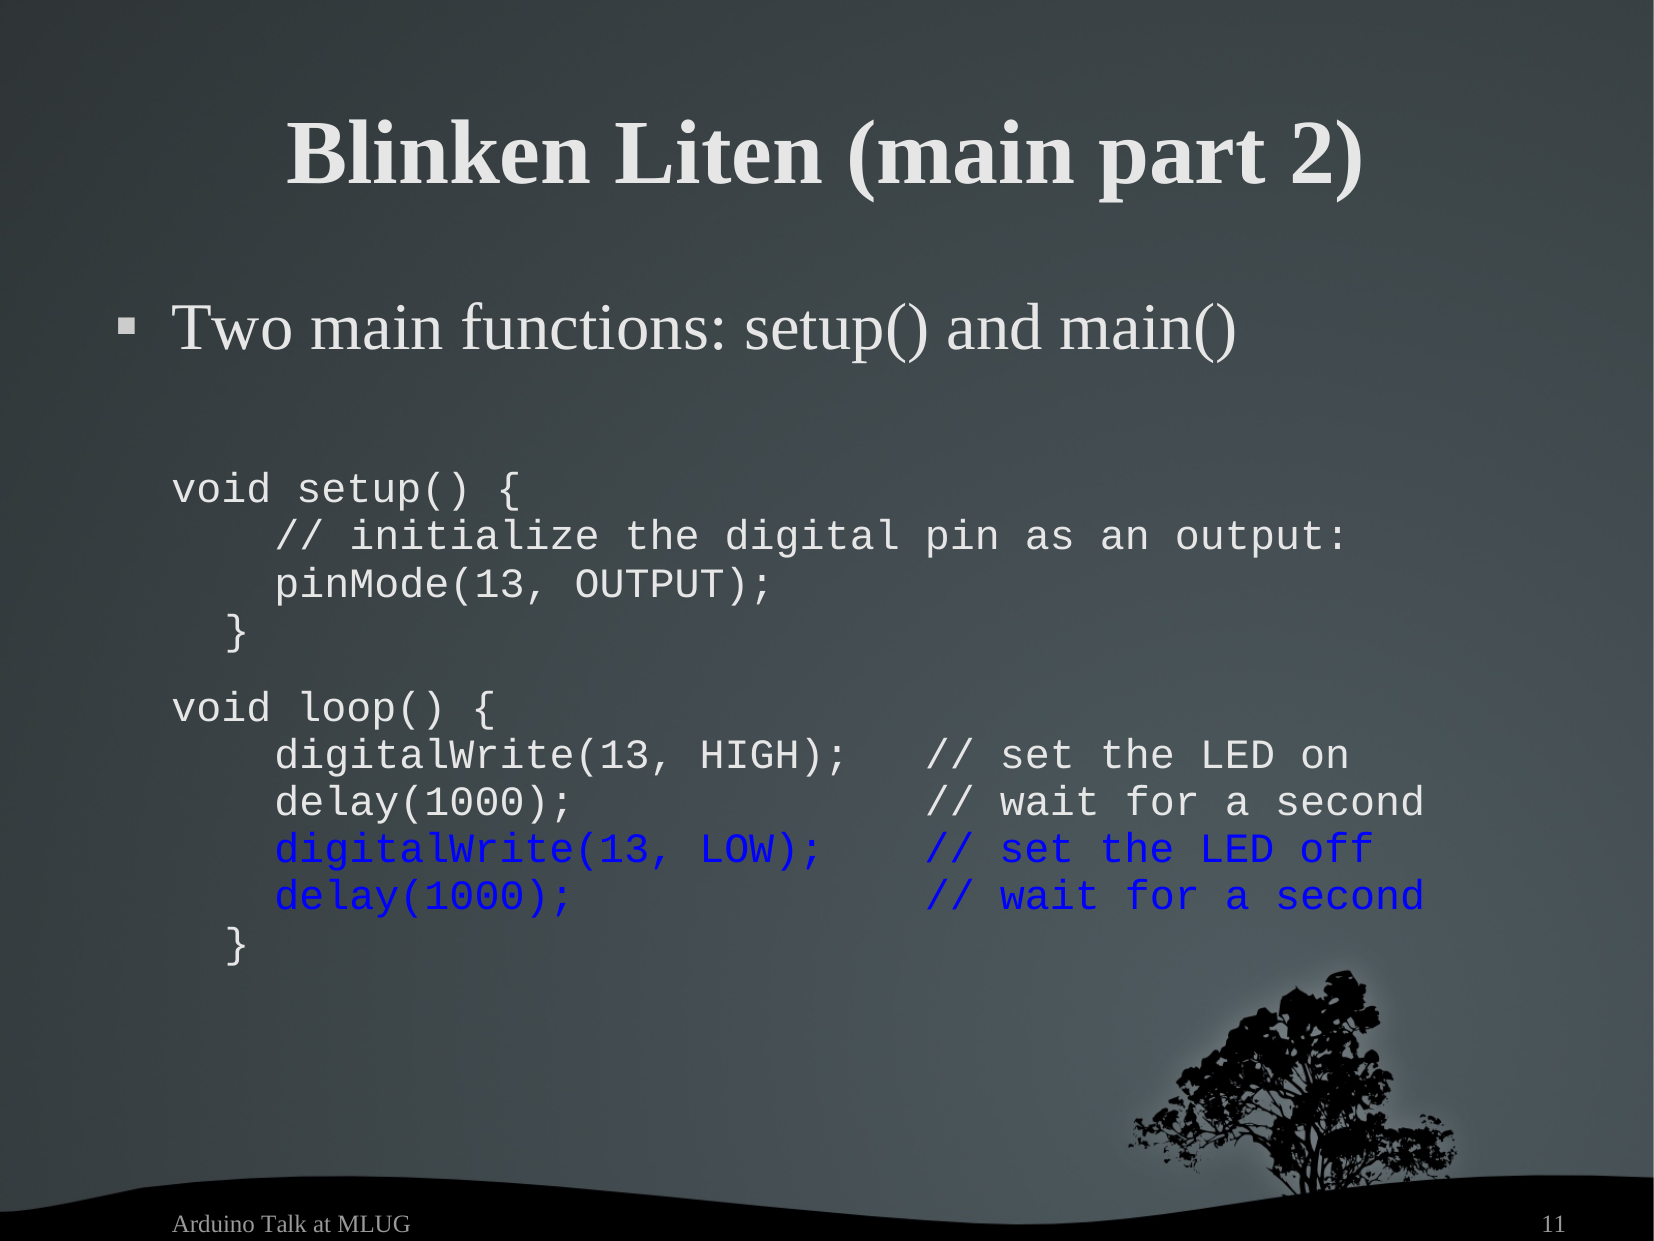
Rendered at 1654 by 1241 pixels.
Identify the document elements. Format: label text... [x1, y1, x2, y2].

list Two main functions: setup() and main() void setup() { // initialize the digital pin as an output: pinMode(13, OUTPUT); } void loop() { digitalWrite(13, HIGH); // set the LED on delay(1000); // wait for a second digitalWrite(13, LOW); // set the LED off delay(1000); // wait for a second } [82, 290, 1571, 1094]
title Blinken Liten (main part 2) [82, 49, 1571, 257]
picture [0, 0, 1654, 1241]
